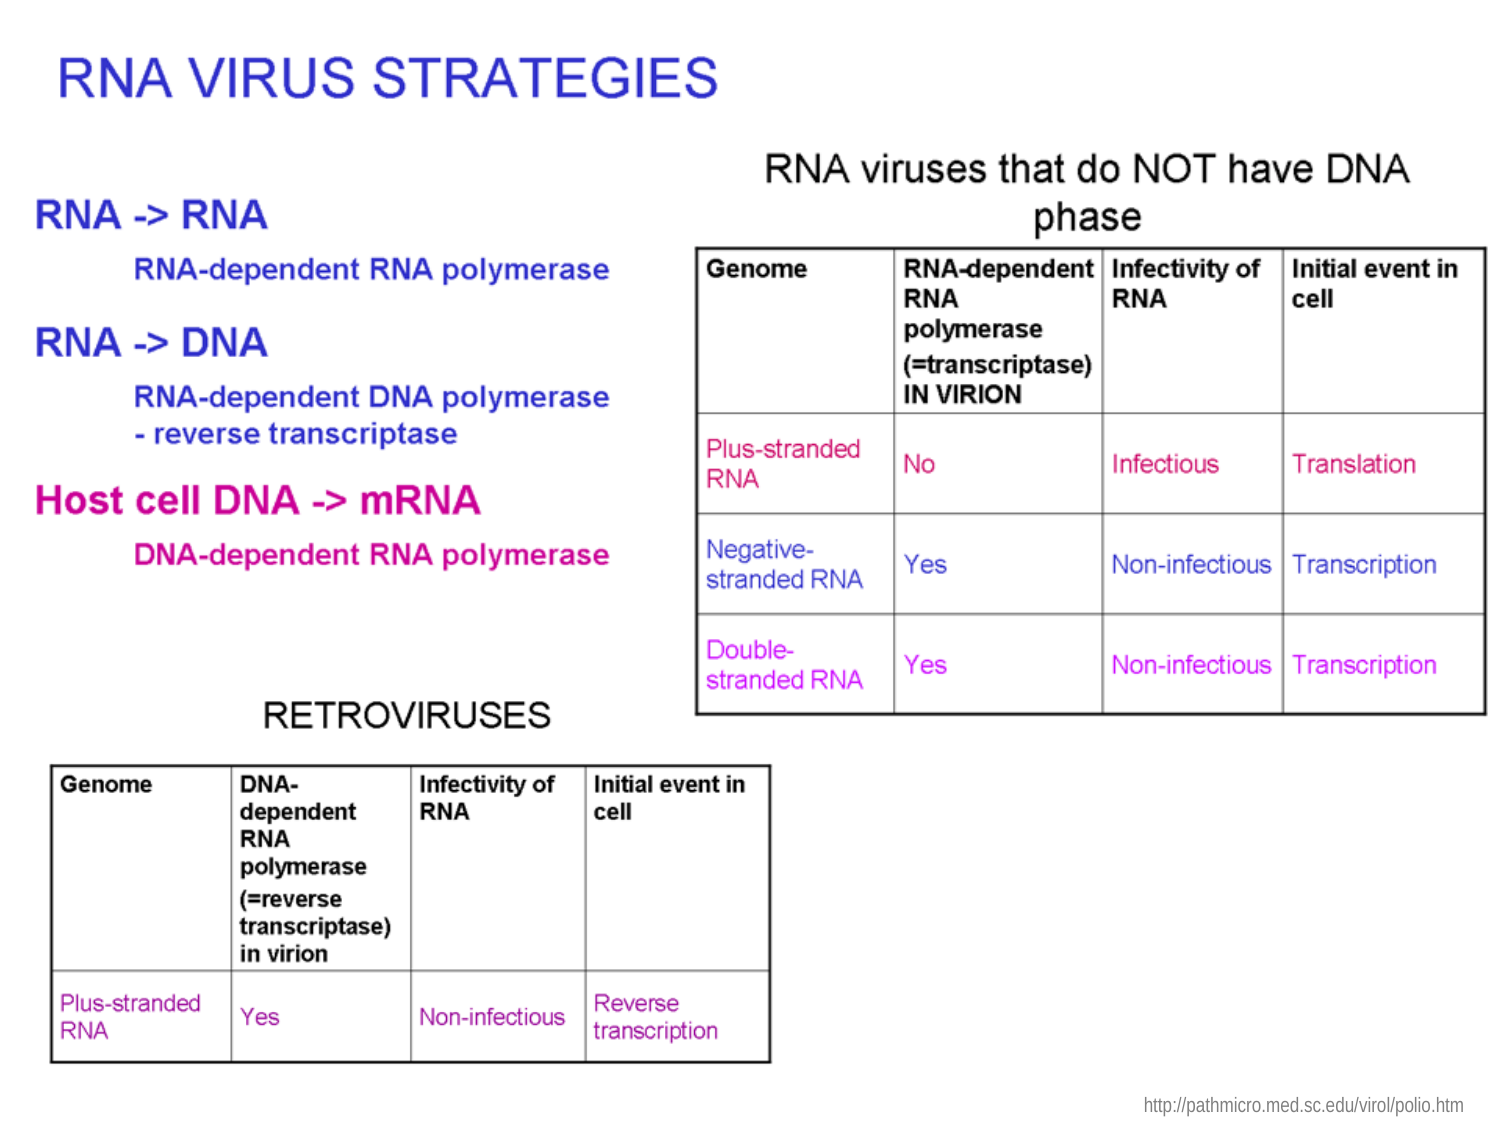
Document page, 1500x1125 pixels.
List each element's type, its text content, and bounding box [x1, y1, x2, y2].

text_box http://pathmicro.med.sc.edu/virol/polio.htm [1129, 1084, 1480, 1125]
picture [1, 23, 1500, 1085]
